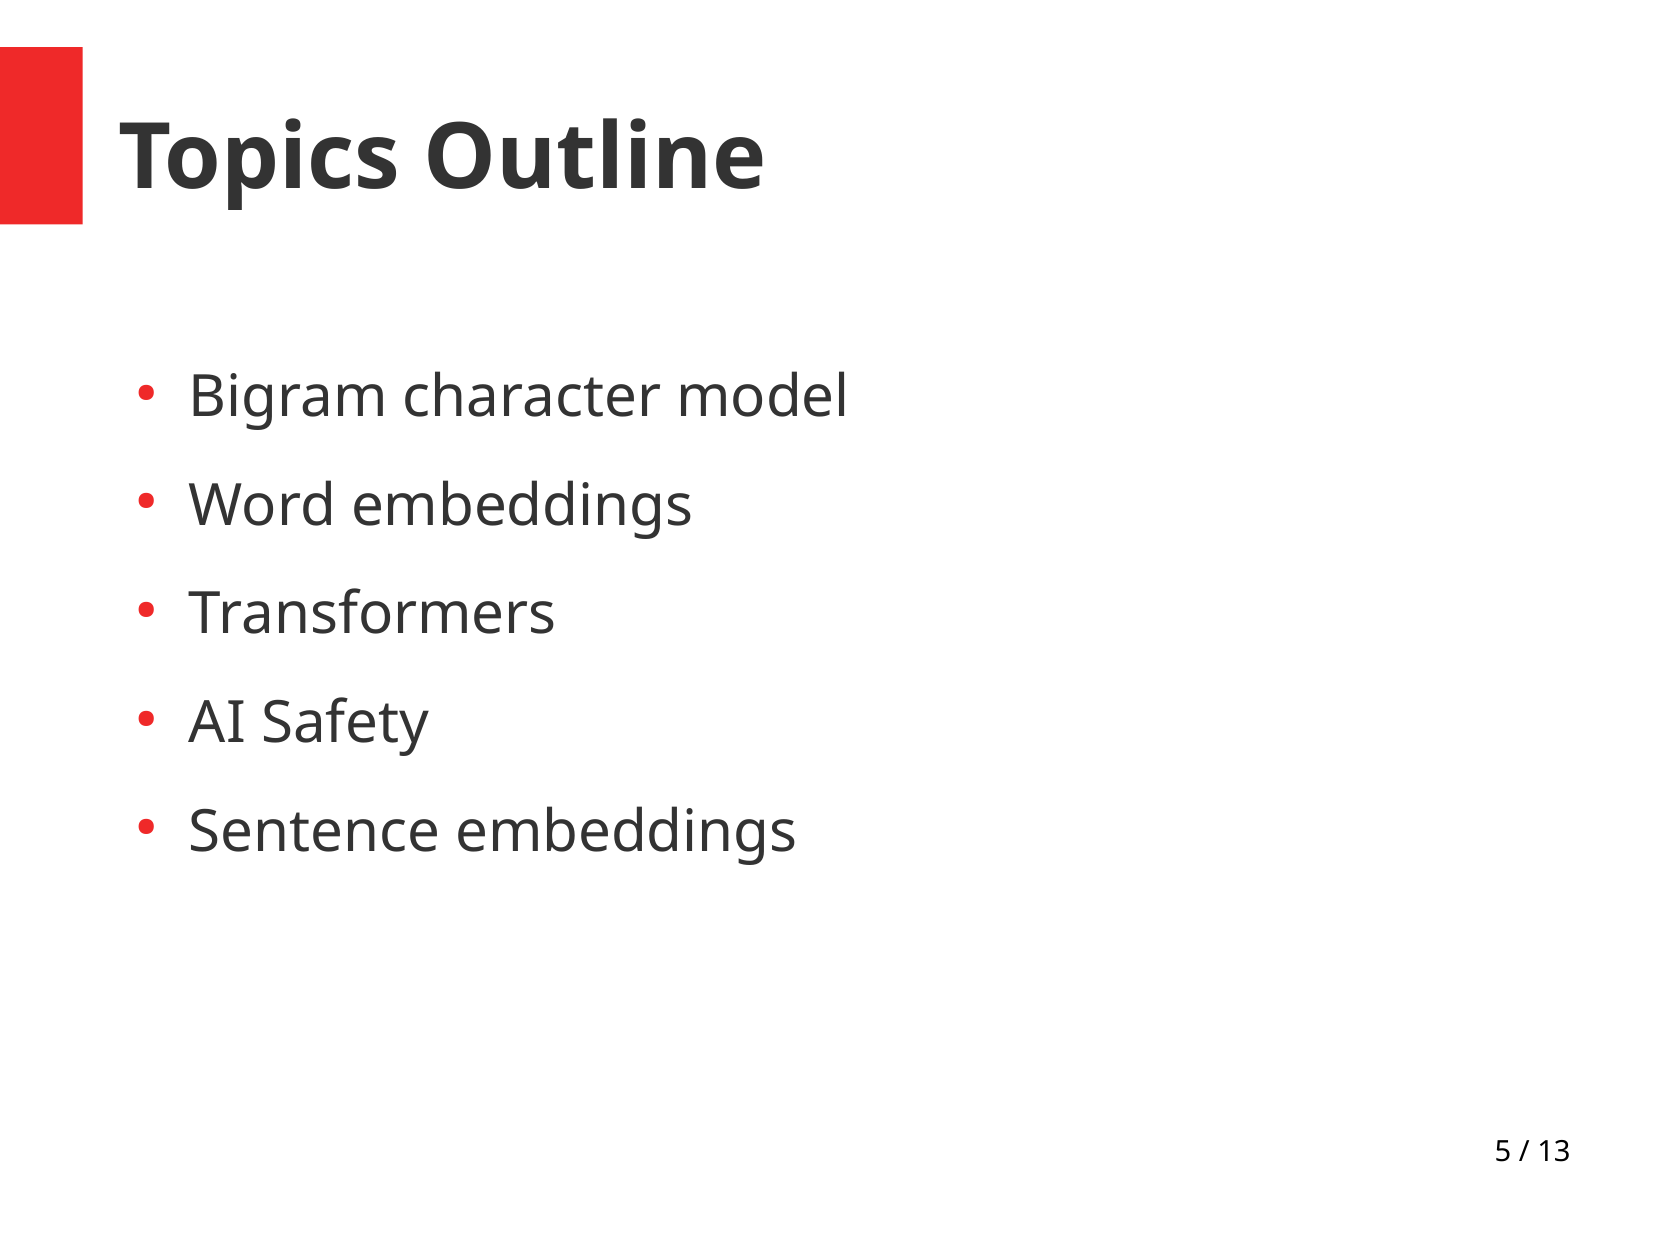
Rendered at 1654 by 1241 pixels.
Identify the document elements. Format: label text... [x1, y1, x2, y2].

list Bigram character model Word embeddings Transformers AI Safety Sentence embeddings [118, 354, 1536, 1074]
title Topics Outline [118, 49, 1571, 257]
